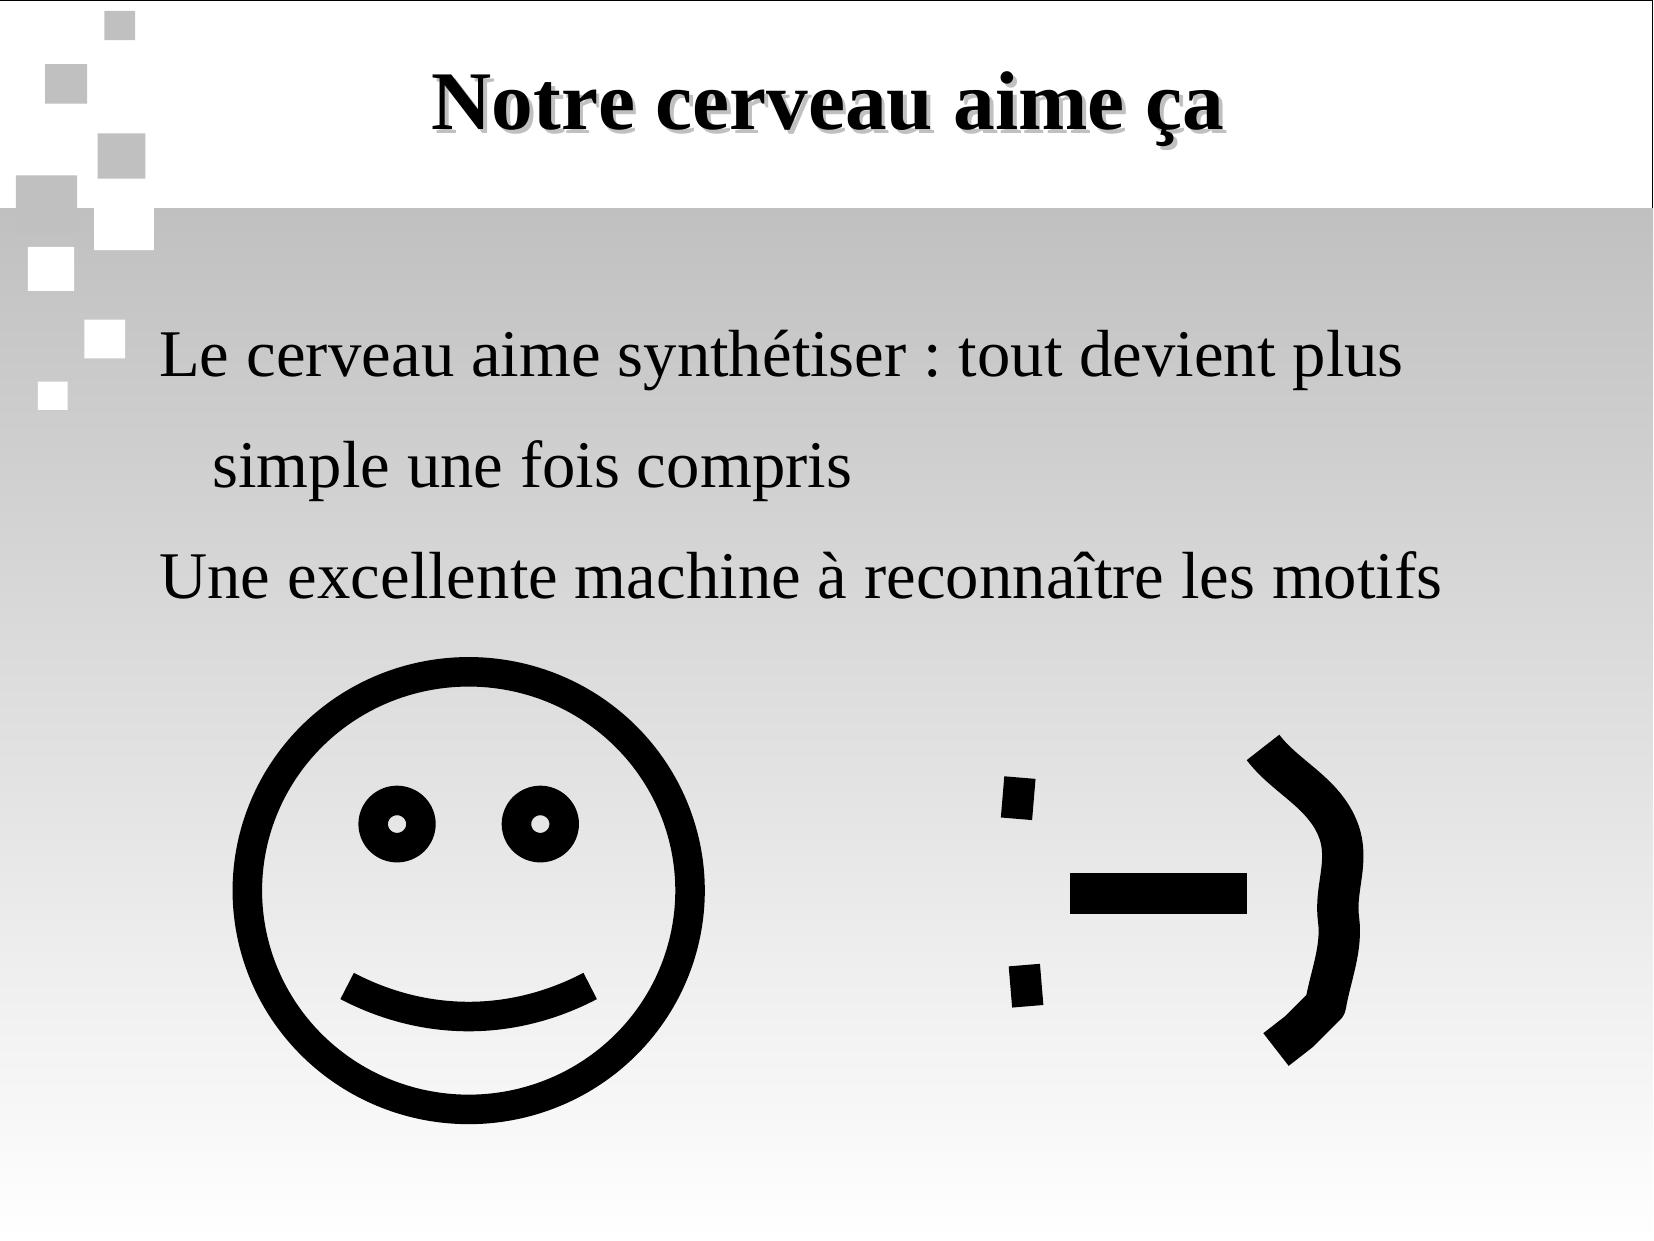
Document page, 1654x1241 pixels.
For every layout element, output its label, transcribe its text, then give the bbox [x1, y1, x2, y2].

title Notre cerveau aime ça [90, 0, 1567, 204]
list Le cerveau aime synthétiser : tout devient plus simple une fois compris Une excellente machine à reconnaître les motifs [141, 279, 1532, 1183]
